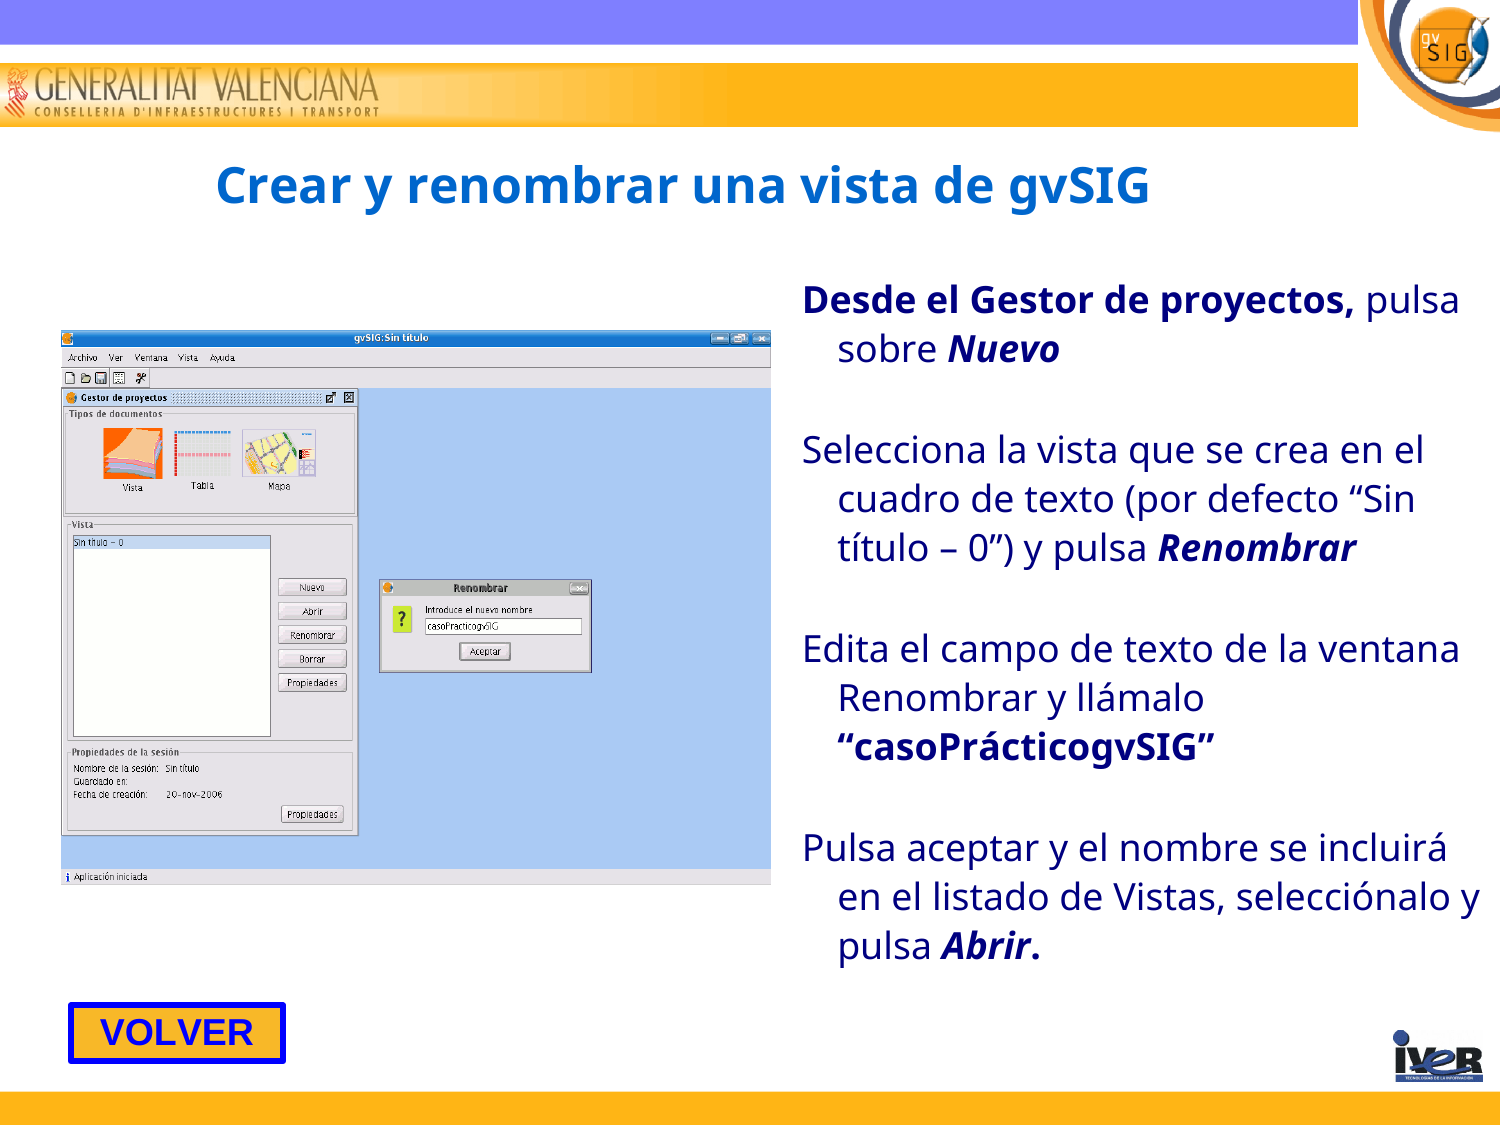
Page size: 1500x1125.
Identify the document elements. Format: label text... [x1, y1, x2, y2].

picture [1393, 1063, 1483, 1082]
text_box VOLVER [70, 1005, 284, 1062]
picture [61, 330, 766, 885]
title Crear y renombrar una vista de gvSIG [138, 74, 1420, 275]
picture [1358, 0, 1500, 133]
list Desde el Gestor de proyectos, pulsa sobre Nuevo Selecciona la vista que se crea en el cuadro de texto (por defecto “Sin título – 0”) y pulsa Renombrar Edita el campo de texto de la ventana Renombrar y llámalo “casoPrácticogvSIG” Pulsa aceptar y el nombre se incluirá en el listado de Vistas, selecciónalo y pulsa Abrir. [766, 274, 1500, 1063]
